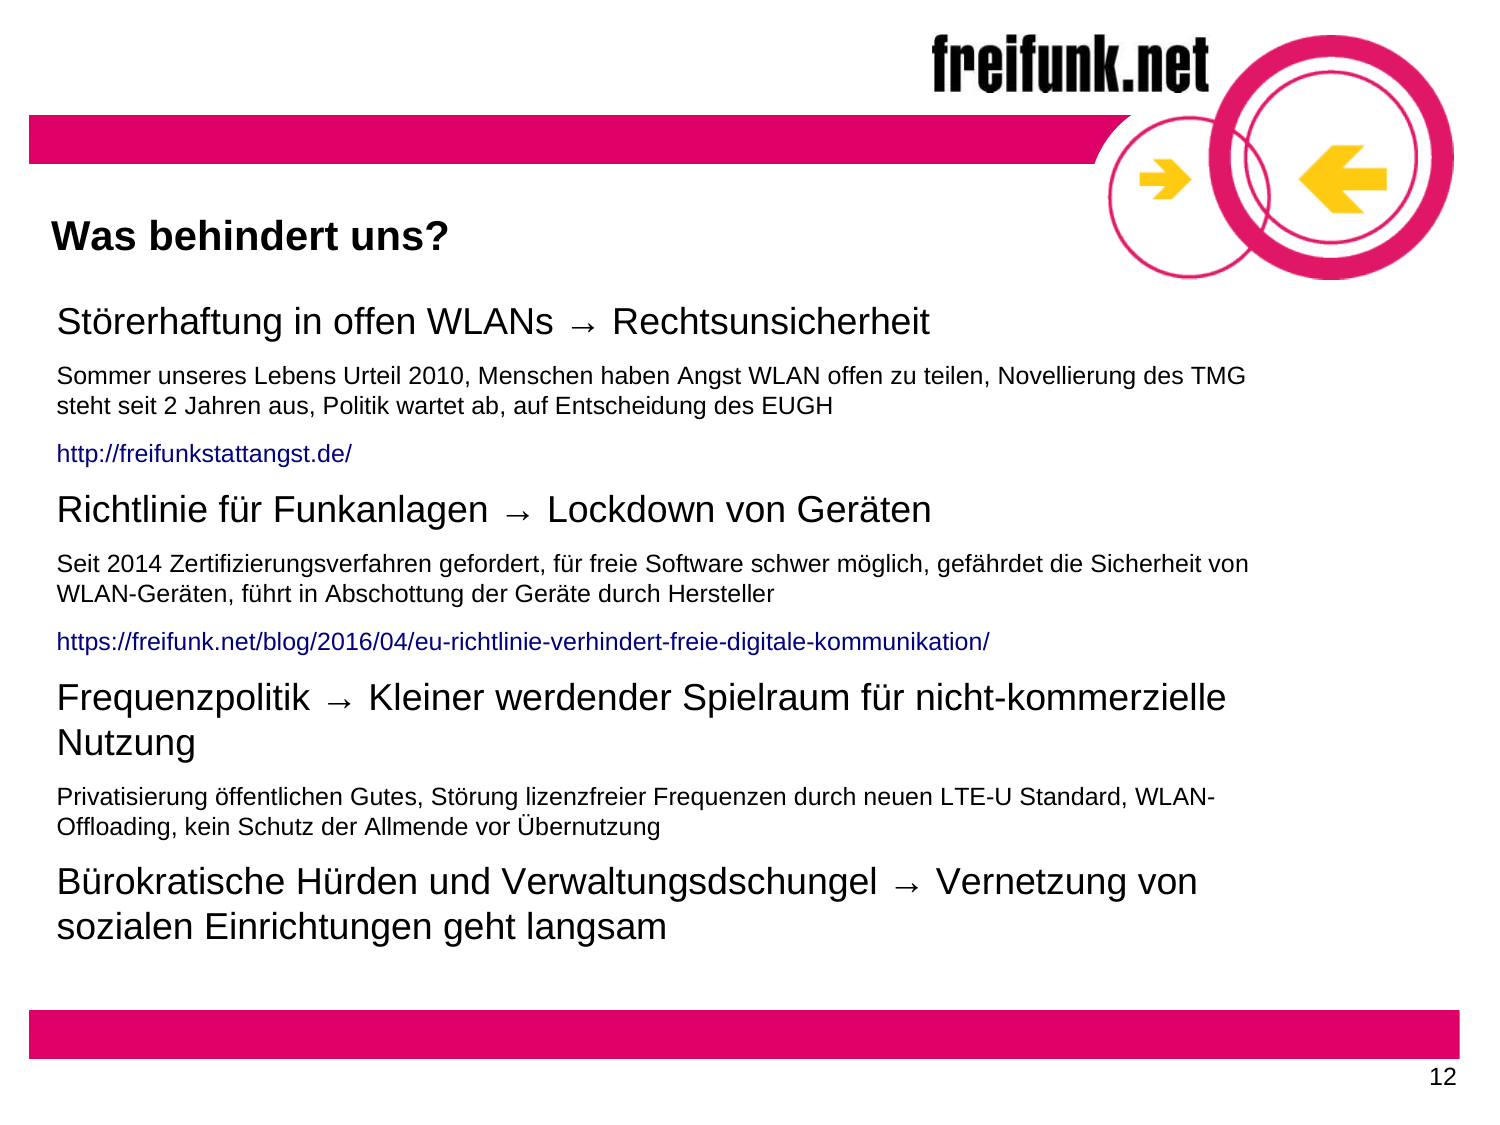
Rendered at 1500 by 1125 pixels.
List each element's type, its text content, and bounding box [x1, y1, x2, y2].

text_box Störerhaftung in offen WLANs → Rechtsunsicherheit Sommer unseres Lebens Urteil 2010, Menschen haben Angst WLAN offen zu teilen, Novellierung des TMG steht seit 2 Jahren aus, Politik wartet ab, auf Entscheidung des EUGH http://freifunkstattangst.de/ Richtlinie für Funkanlagen → Lockdown von Geräten Seit 2014 Zertifizierungsverfahren gefordert, für freie Software schwer möglich, gefährdet die Sicherheit von WLAN-Geräten, führt in Abschottung der Geräte durch Hersteller https://freifunk.net/blog/2016/04/eu-richtlinie-verhindert-freie-digitale-kommunikation/ Frequenzpolitik → Kleiner werdender Spielraum für nicht-kommerzielle Nutzung Privatisierung öffentlichen Gutes, Störung lizenzfreier Frequenzen durch neuen LTE-U Standard, WLAN-Offloading, kein Schutz der Allmende vor Übernutzung Bürokratische Hürden und Verwaltungsdschungel → Vernetzung von sozialen Einrichtungen geht langsam [56, 297, 1285, 951]
text_box Was behindert uns? [51, 209, 1044, 289]
picture [932, 34, 1454, 280]
